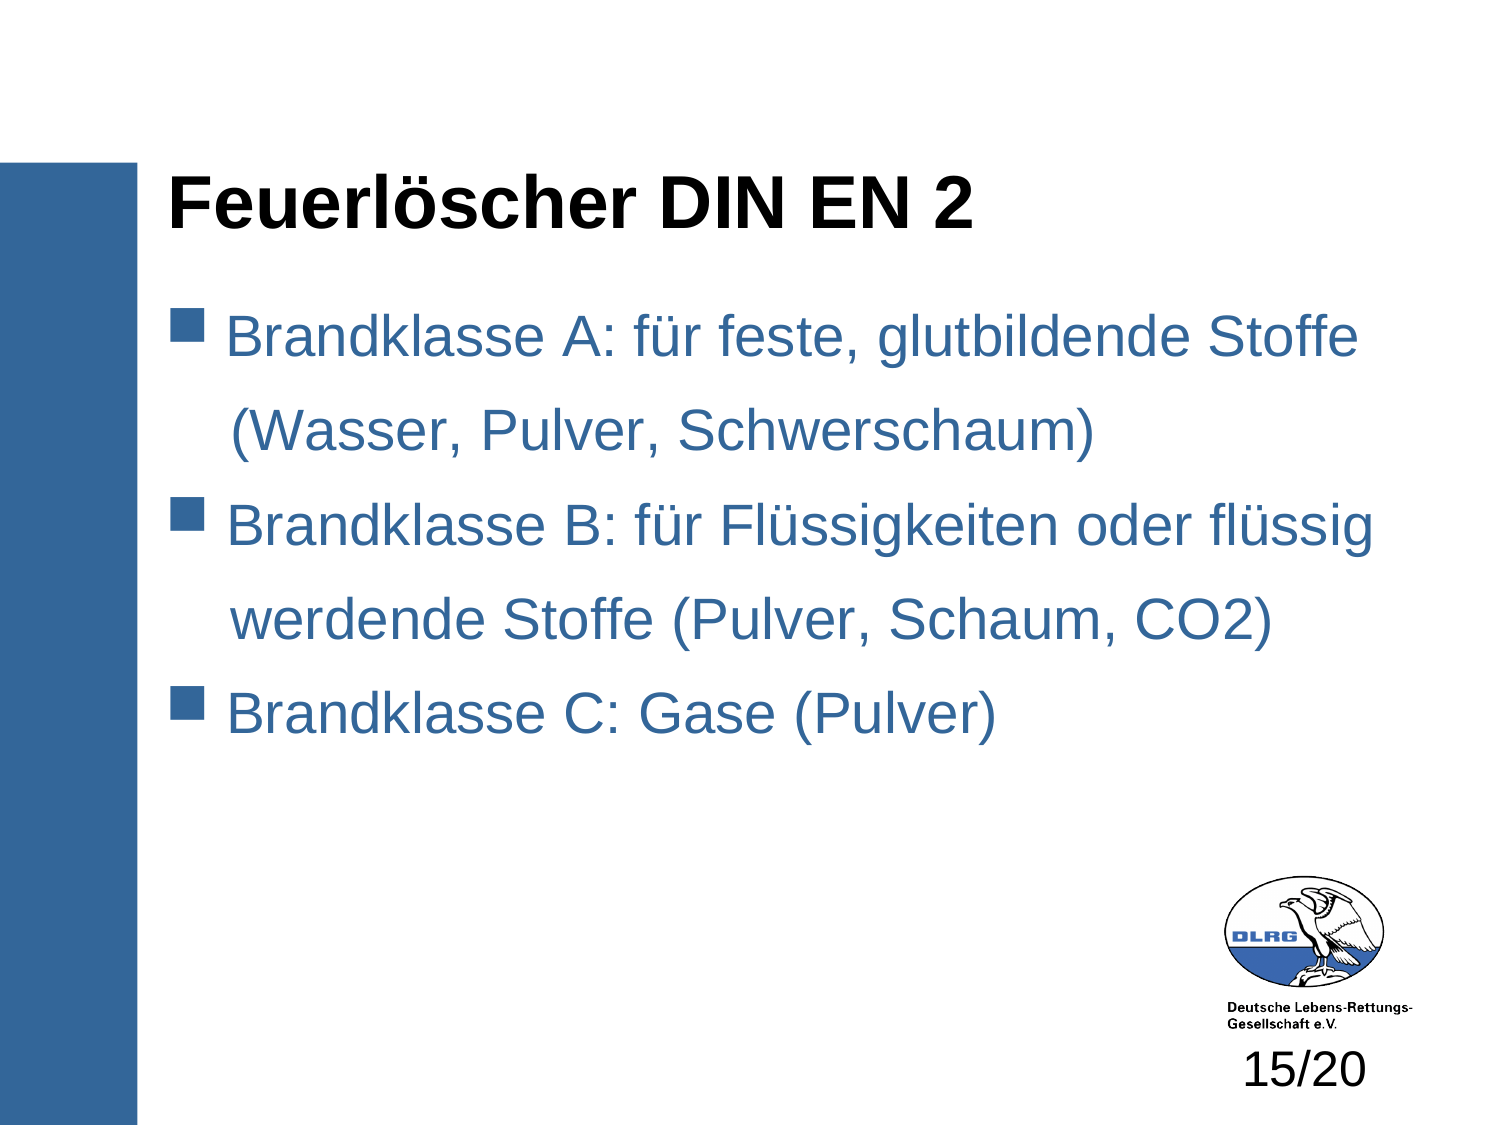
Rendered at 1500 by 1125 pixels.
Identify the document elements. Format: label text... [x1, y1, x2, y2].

text_box Feuerlöscher DIN EN 2 [152, 138, 1440, 259]
text_box Brandklasse A: für feste, glutbildende Stoffe (Wasser, Pulver, Schwerschaum)‏ Brandklasse B: für Flüssigkeiten oder flüssig werdende Stoffe (Pulver, Schaum, CO2)‏ Brandklasse C: Gase (Pulver)‏ [150, 265, 1434, 922]
text_box <Nummer>/20 [1227, 1028, 1500, 1104]
picture [1224, 922, 1413, 1030]
